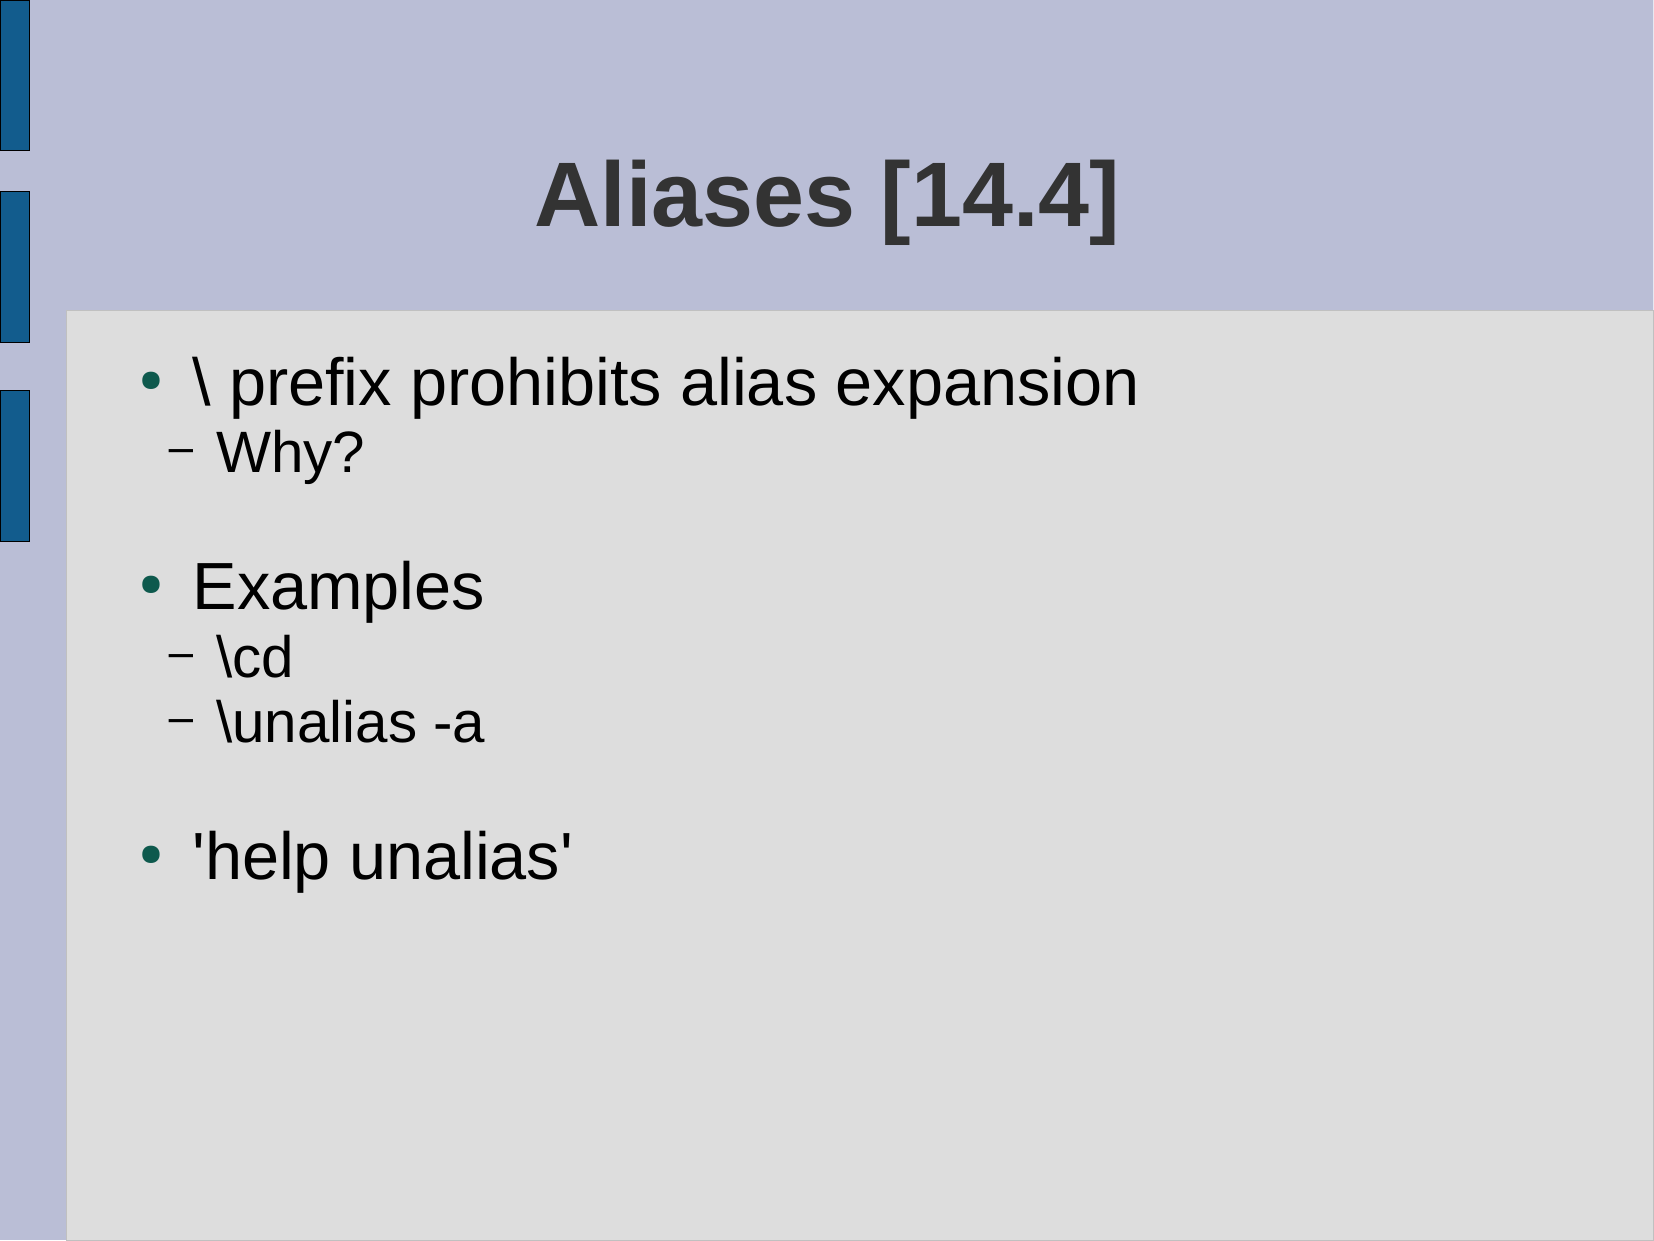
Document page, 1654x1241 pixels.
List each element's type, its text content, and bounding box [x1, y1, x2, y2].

list \ prefix prohibits alias expansion Why? Examples \cd \unalias -a 'help unalias' [121, 344, 1534, 1149]
title Aliases [14.4] [121, 98, 1534, 291]
